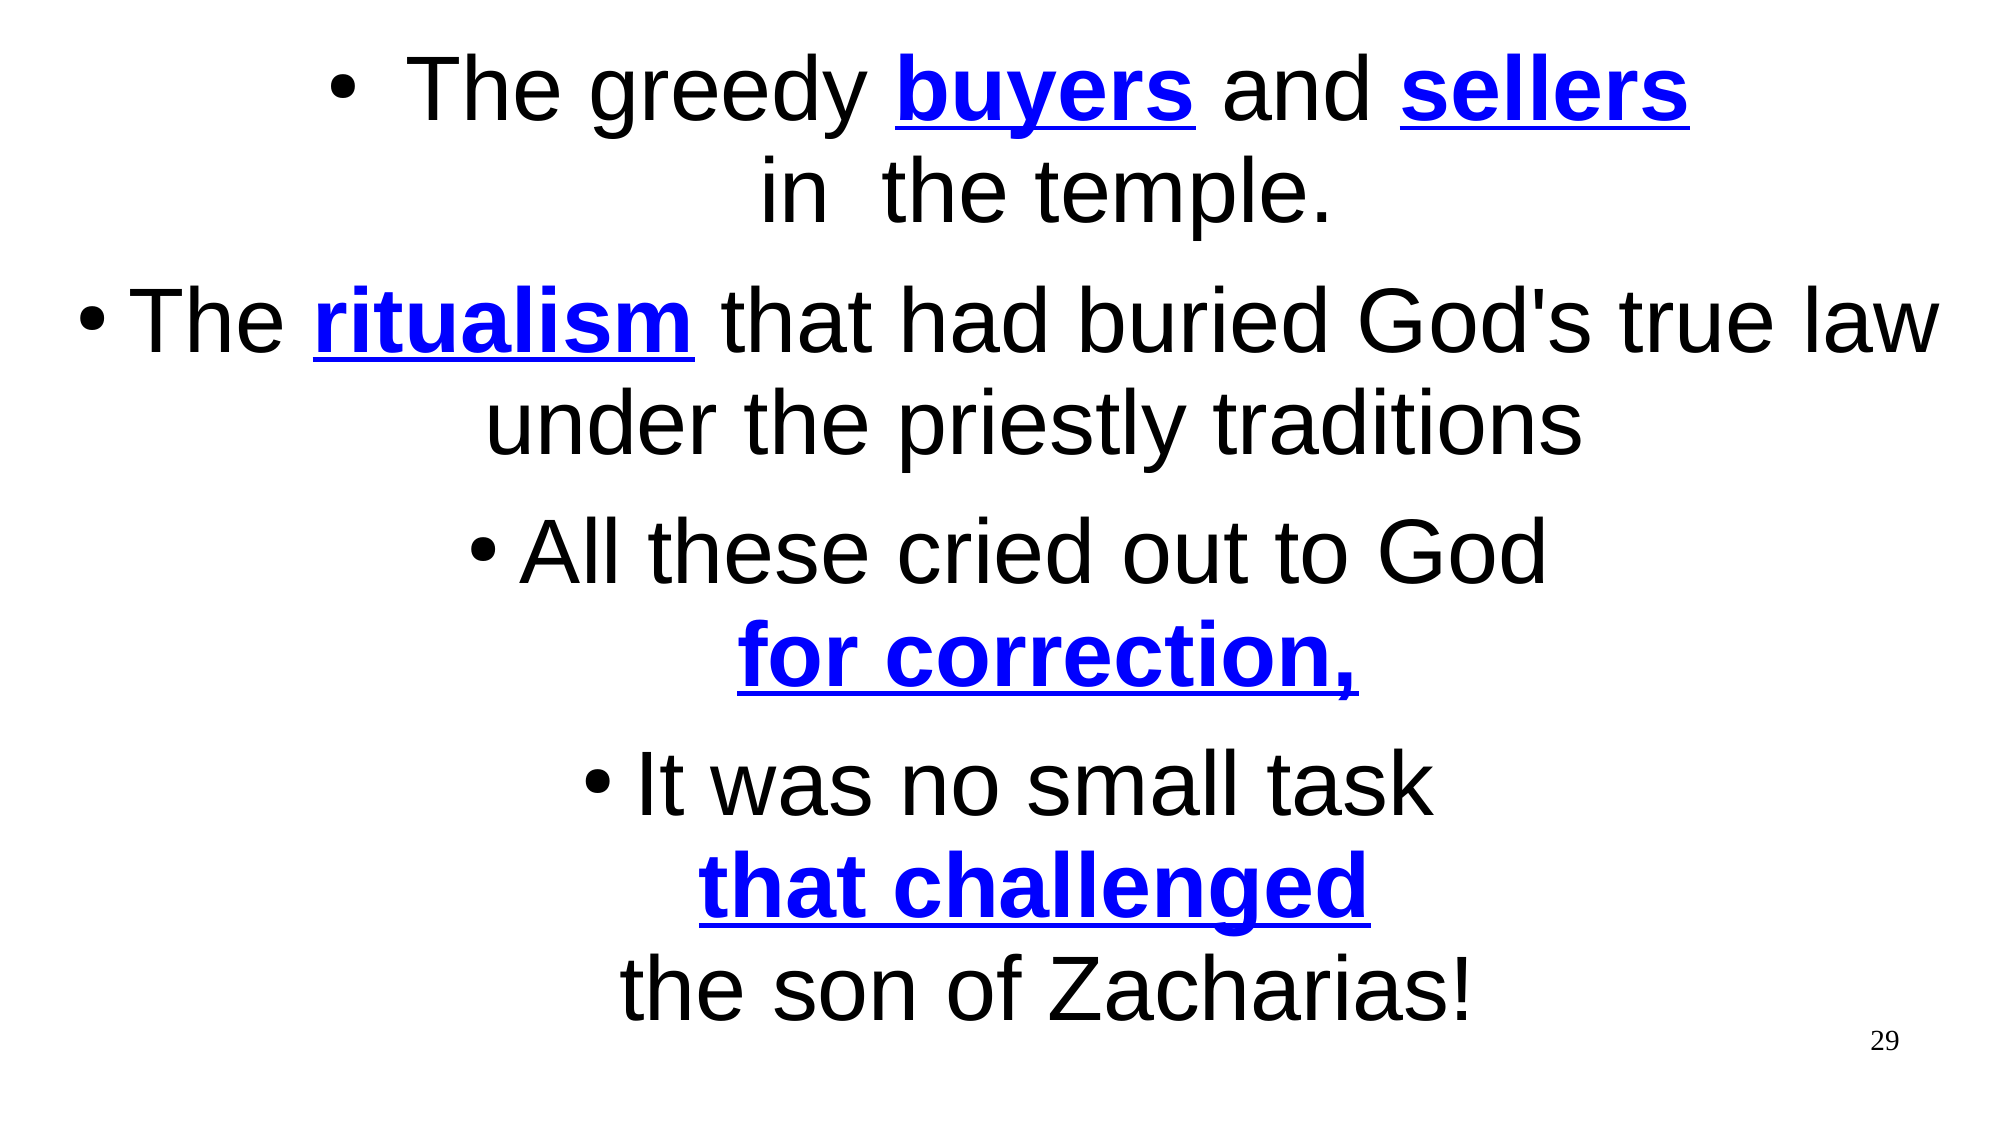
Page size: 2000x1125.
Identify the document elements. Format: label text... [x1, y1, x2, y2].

list The greedy buyers and sellers in the temple. The ritualism that had buried God's true law under the priestly traditions All these cried out to God for correction, It was no small task that challenged the son of Zacharias! [37, 37, 1988, 1088]
